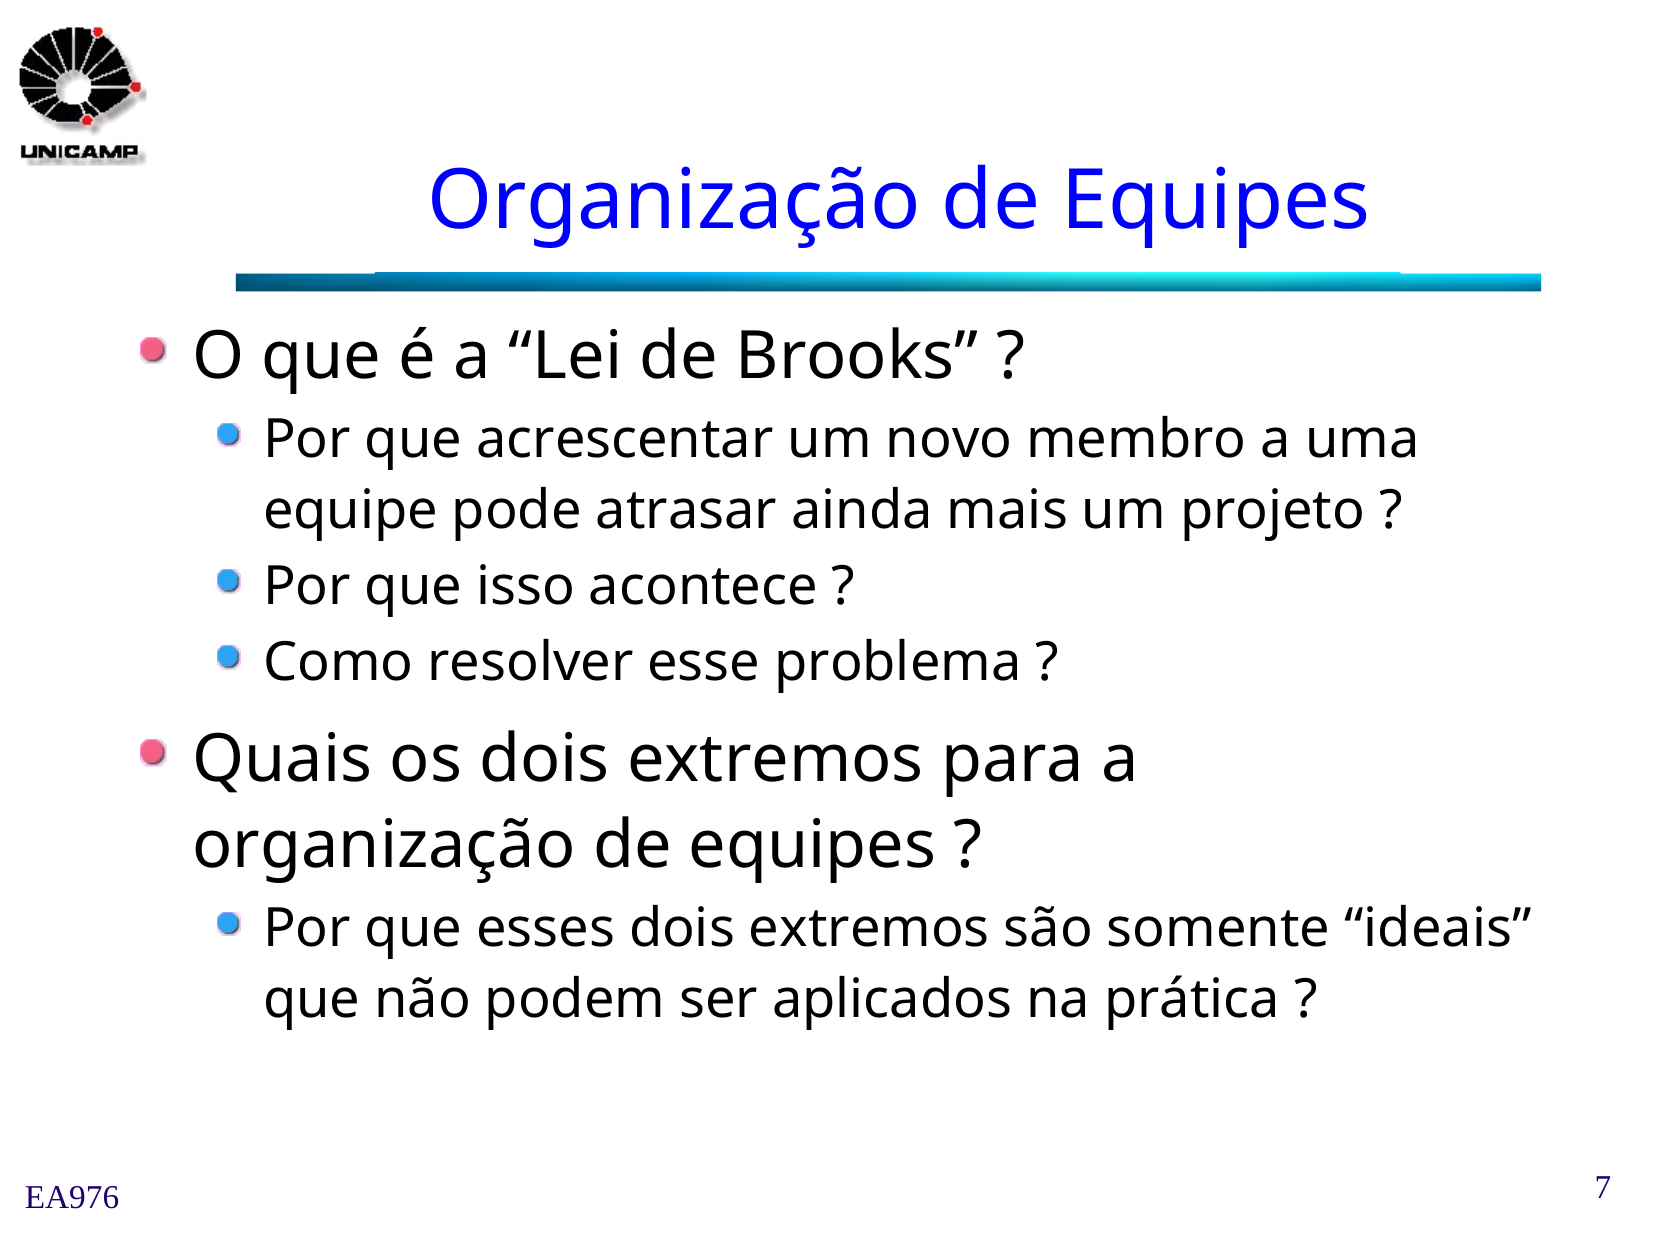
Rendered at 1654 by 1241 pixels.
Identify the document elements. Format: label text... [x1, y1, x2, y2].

picture [125, 272, 1654, 295]
list O que é a “Lei de Brooks” ? Por que acrescentar um novo membro a uma equipe pode atrasar ainda mais um projeto ? Por que isso acontece ? Como resolver esse problema ? Quais os dois extremos para a organização de equipes ? Por que esses dois extremos são somente “ideais” que não podem ser aplicados na prática ? [121, 309, 1534, 1167]
title Organização de Equipes [264, 57, 1534, 250]
